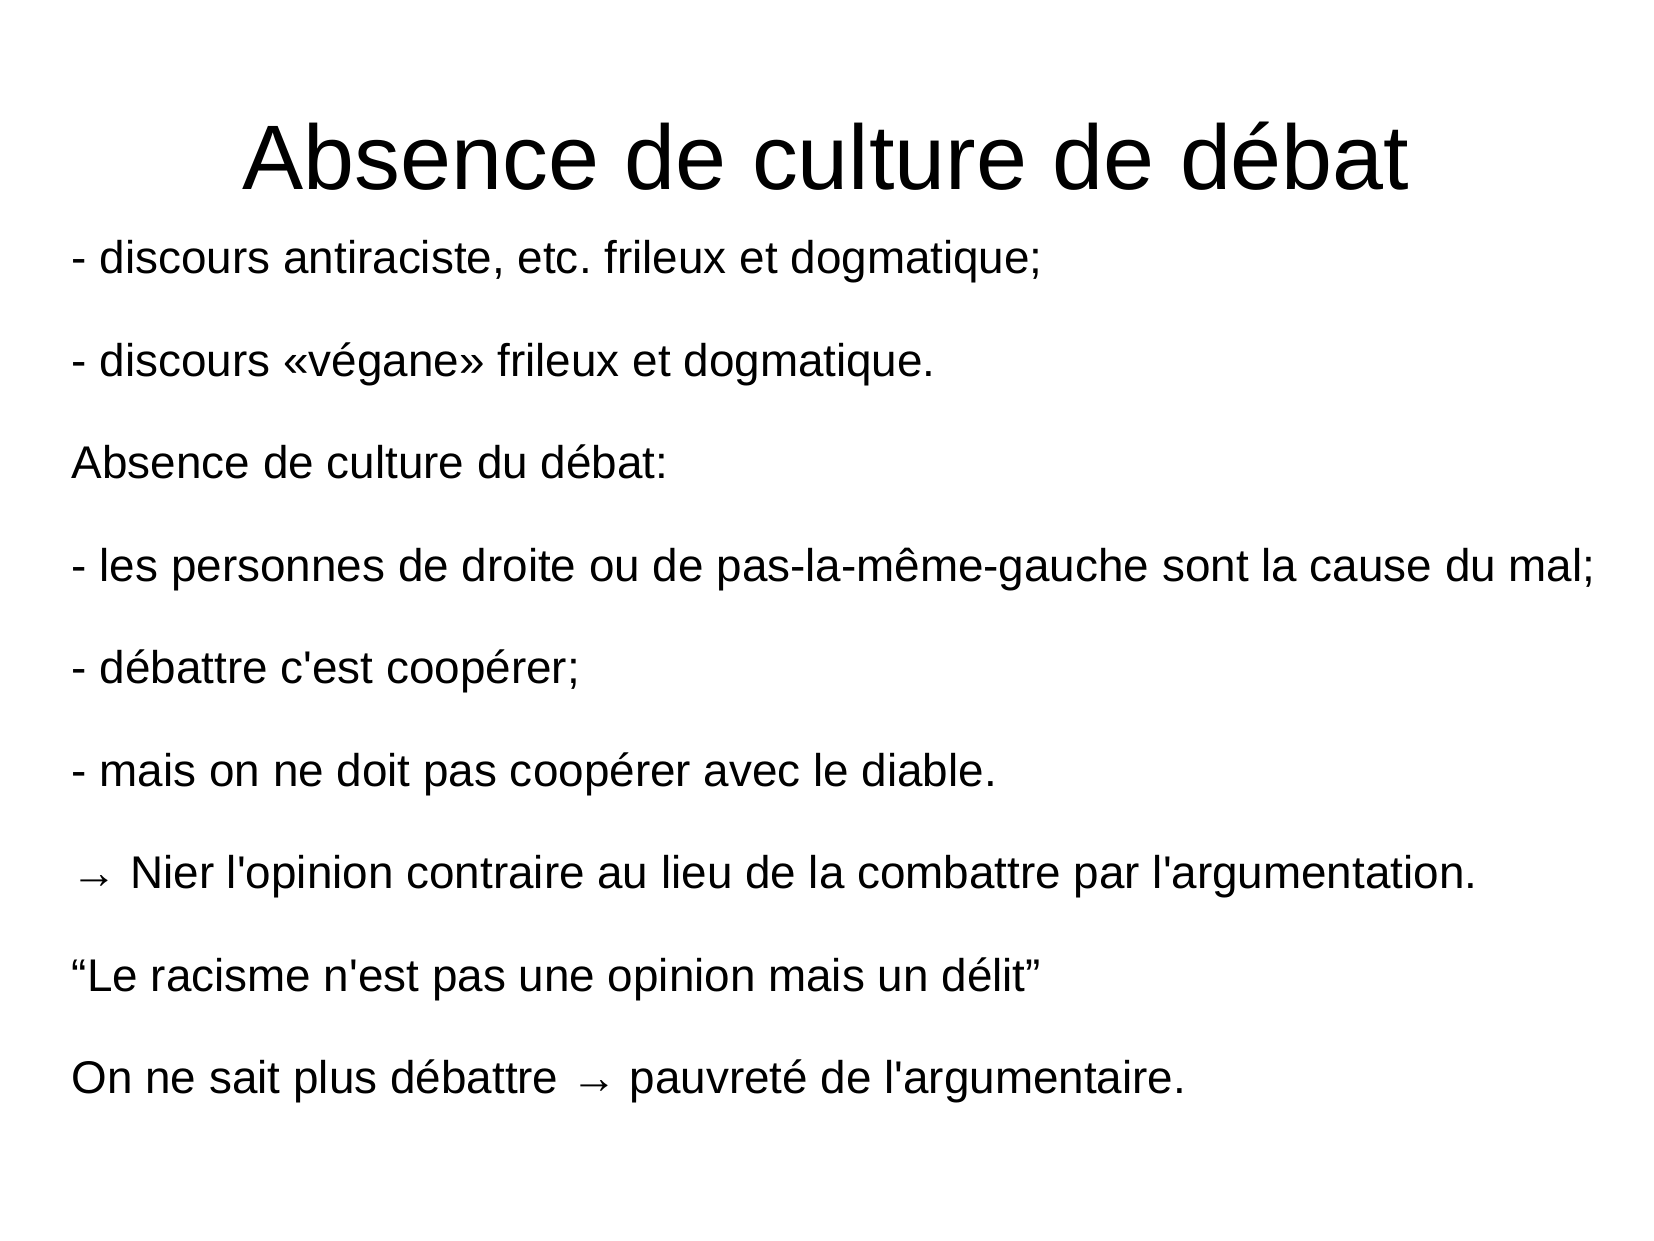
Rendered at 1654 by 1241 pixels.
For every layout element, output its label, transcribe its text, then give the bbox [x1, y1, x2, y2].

title Absence de culture de débat [82, 49, 1571, 225]
text_box - discours antiraciste, etc. frileux et dogmatique; - discours «végane» frileux et dogmatique. Absence de culture du débat: - les personnes de droite ou de pas-la-même-gauche sont la cause du mal; - débattre c'est coopérer; - mais on ne doit pas coopérer avec le diable. → Nier l'opinion contraire au lieu de la combattre par l'argumentation. “Le racisme n'est pas une opinion mais un délit” On ne sait plus débattre → pauvreté de l'argumentaire. [57, 225, 1612, 1112]
